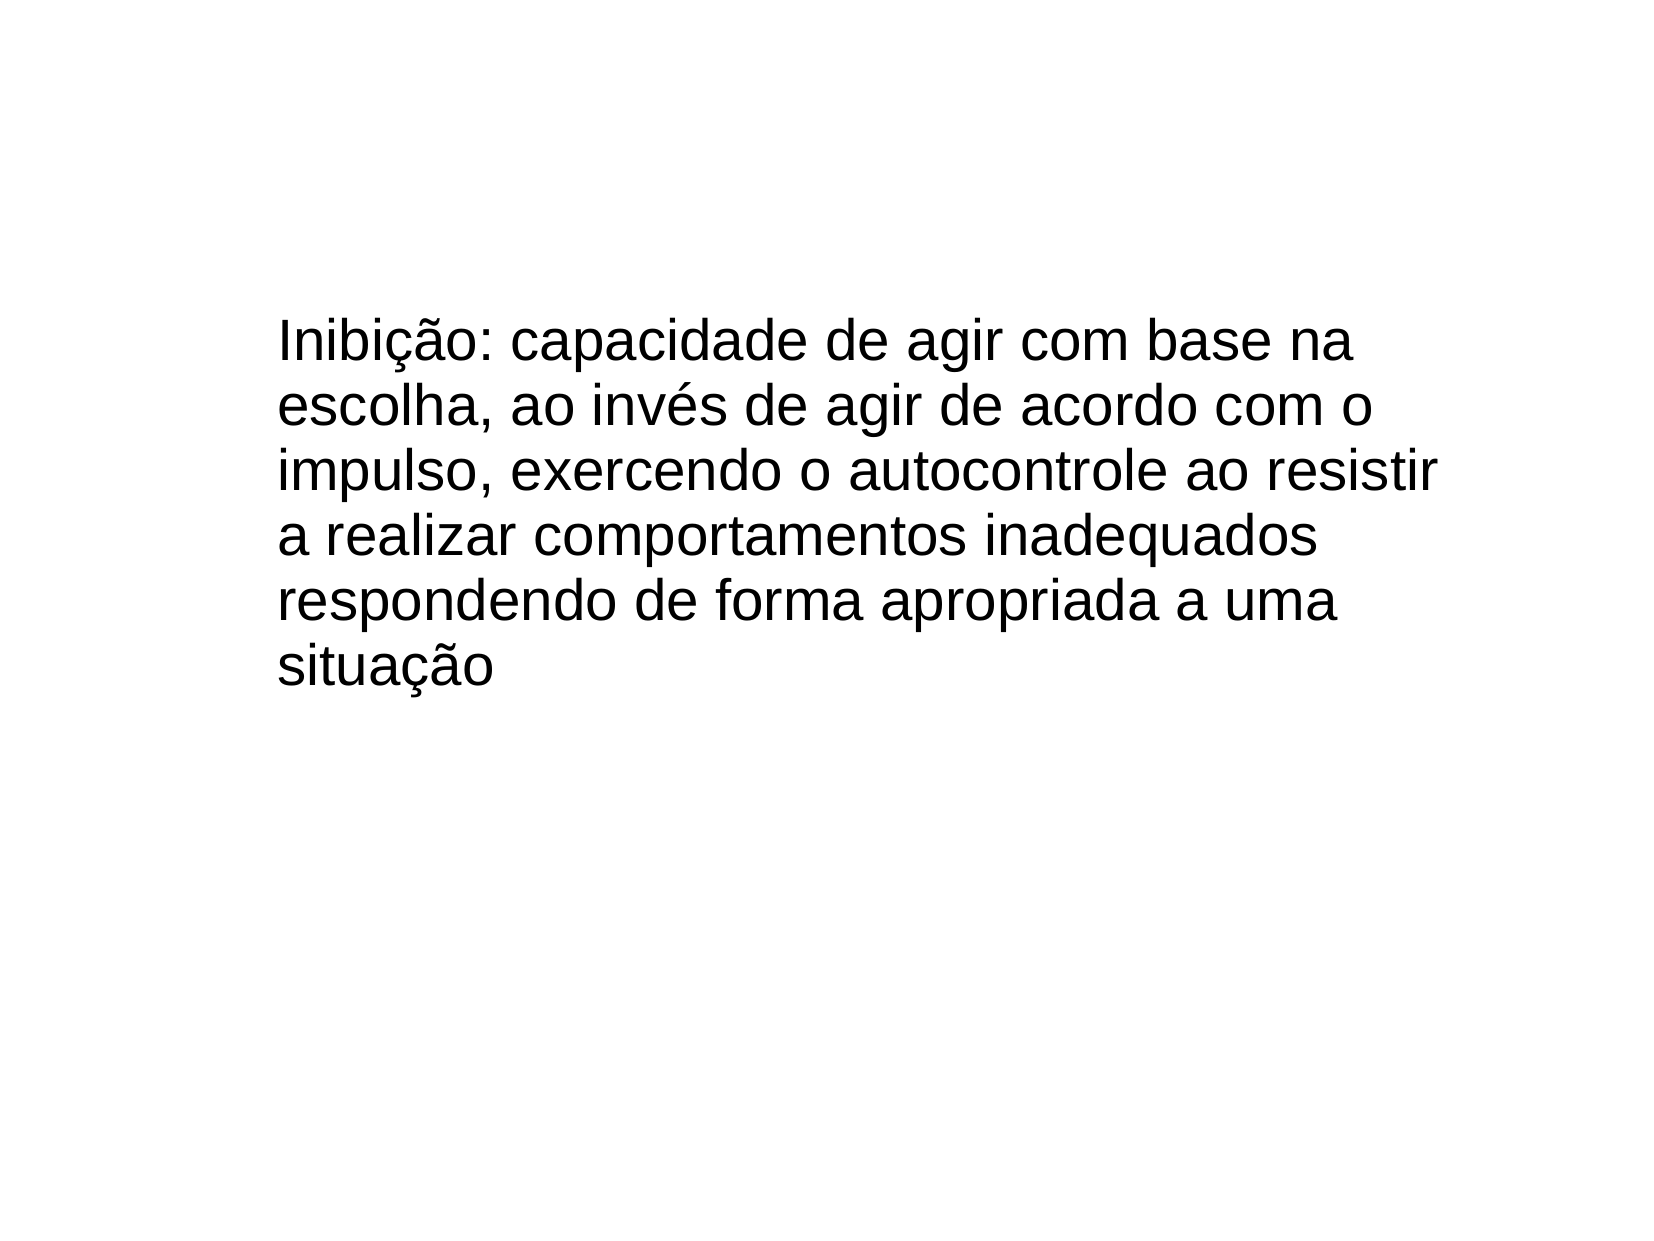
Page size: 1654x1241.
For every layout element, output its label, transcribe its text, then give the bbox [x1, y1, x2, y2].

text_box Inibição: capacidade de agir com base na escolha, ao invés de agir de acordo com o impulso, exercendo o autocontrole ao resistir a realizar comportamentos inadequados respondendo de forma apropriada a uma situação [262, 300, 1463, 705]
